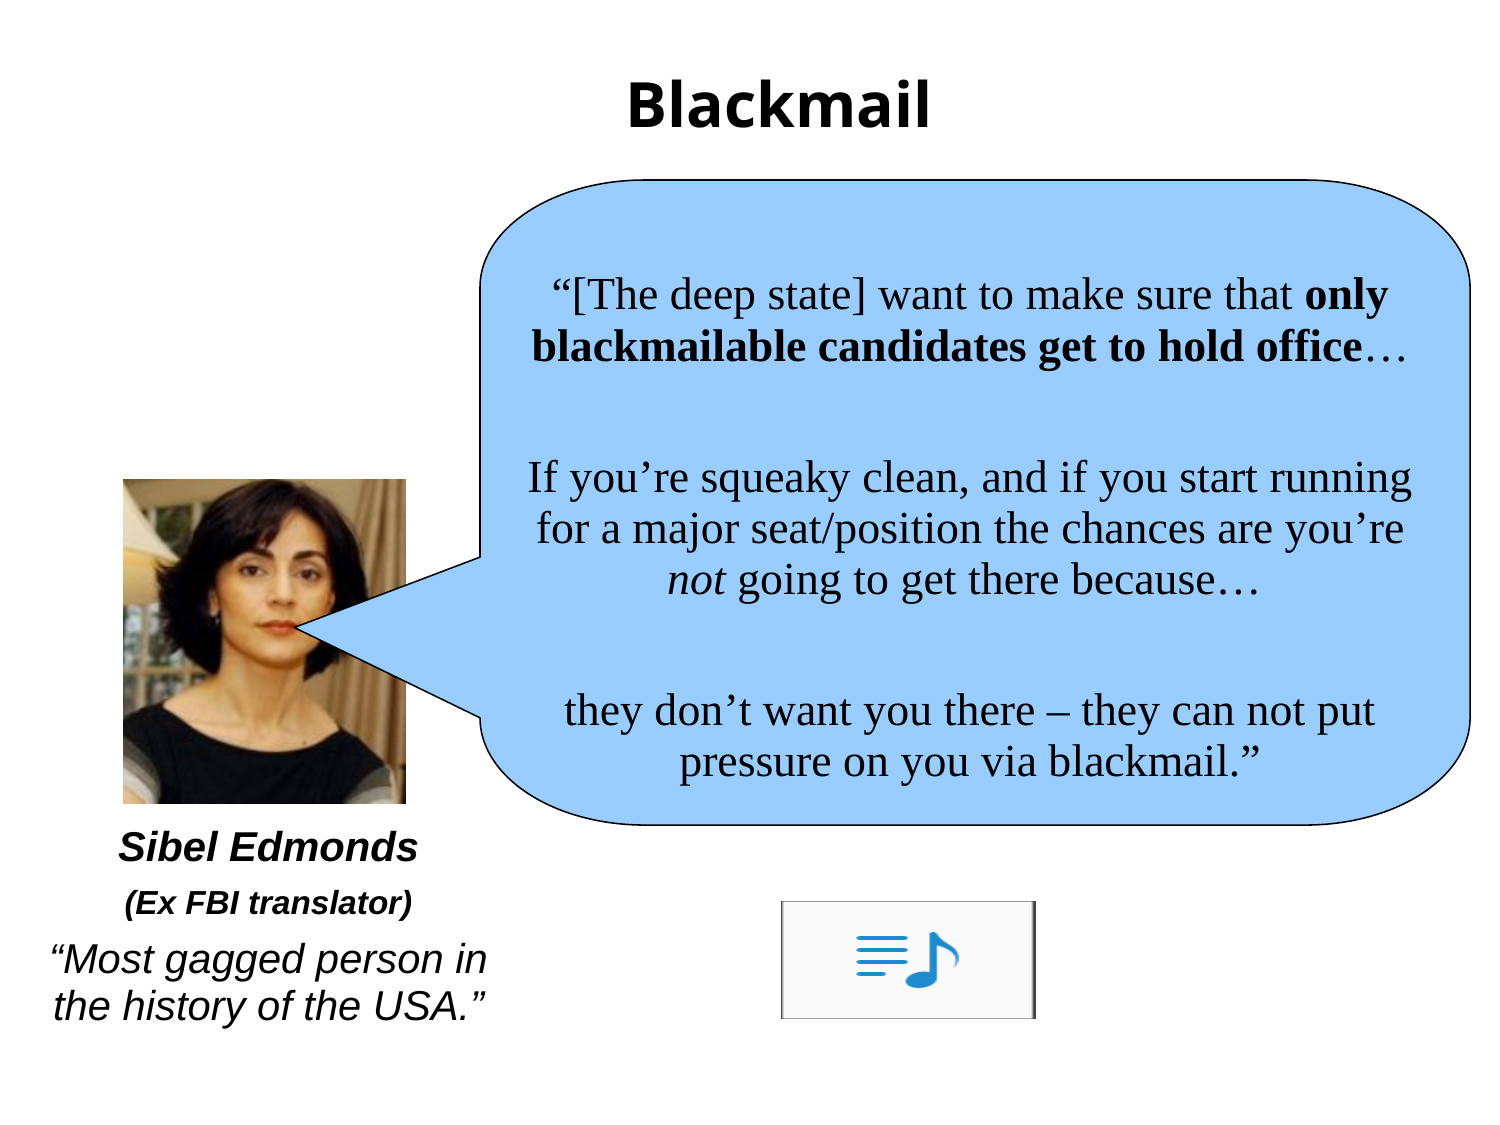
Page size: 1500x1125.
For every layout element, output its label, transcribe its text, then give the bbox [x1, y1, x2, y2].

text_box [537, 799, 1413, 826]
text_box [780, 900, 1037, 1021]
picture [123, 479, 406, 804]
text_box Blackmail [509, 64, 1049, 155]
text_box [294, 179, 1471, 790]
text_box Sibel Edmonds (Ex FBI translator) “Most gagged person in the history of the USA.” [27, 816, 511, 1088]
text_box “[The deep state] want to make sure that only blackmailable candidates get to hold office… If you’re squeaky clean, and if you start running for a major seat/position the chances are you’re not going to get there because… they don’t want you there – they can not put pressure on you via blackmail.” [512, 261, 1428, 799]
